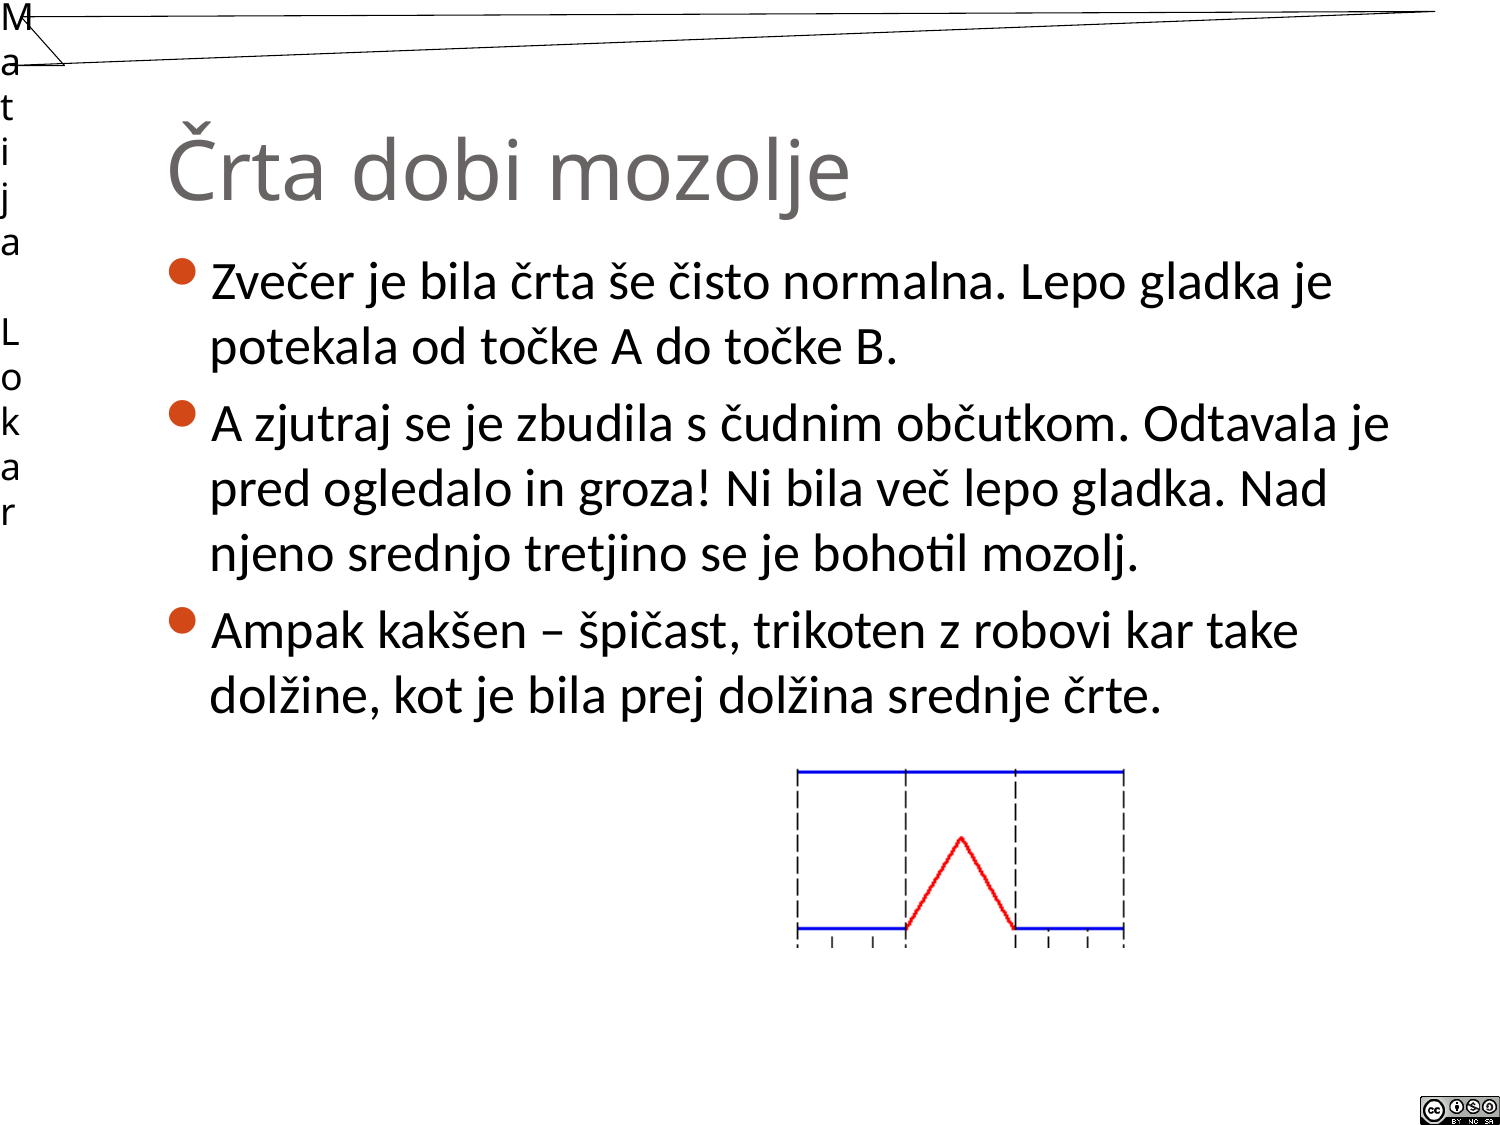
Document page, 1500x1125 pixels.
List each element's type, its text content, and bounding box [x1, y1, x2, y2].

list Zvečer je bila črta še čisto normalna. Lepo gladka je potekala od točke A do točke B. A zjutraj se je zbudila s čudnim občutkom. Odtavala je pred ogledalo in groza! Ni bila več lepo gladka. Nad njeno srednjo tretjino se je bohotil mozolj. Ampak kakšen – špičast, trikoten z robovi kar take dolžine, kot je bila prej dolžina srednje črte. [150, 237, 1425, 988]
title Črta dobi mozolje [150, 45, 1425, 233]
picture [1420, 1096, 1500, 1125]
picture [761, 738, 1164, 948]
